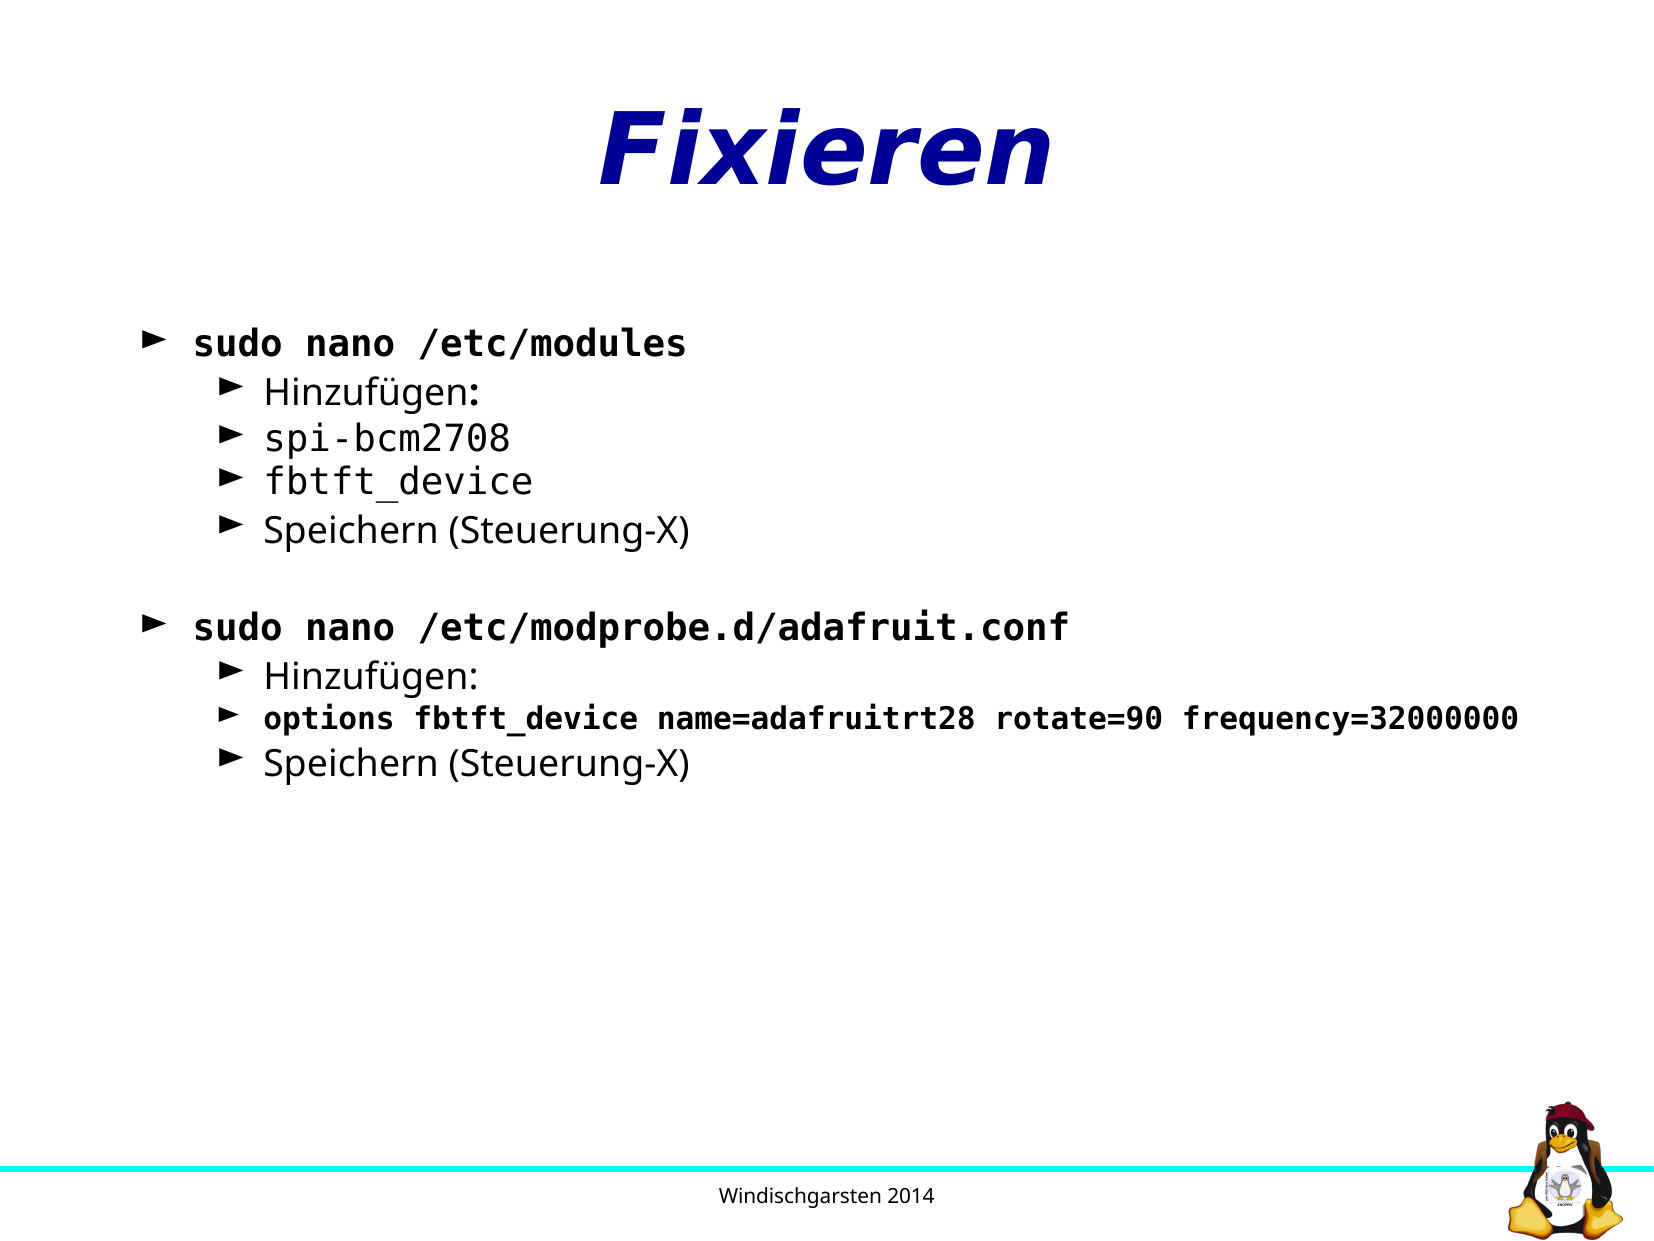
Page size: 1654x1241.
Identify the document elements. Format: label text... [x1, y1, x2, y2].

list sudo nano /etc/modules Hinzufügen: spi-bcm2708 fbtft_device Speichern (Steuerung-X) sudo nano /etc/modprobe.d/adafruit.conf Hinzufügen: options fbtft_device name=adafruitrt28 rotate=90 frequency=32000000 Speichern (Steuerung-X) [121, 322, 1561, 1132]
title Fixieren [121, 46, 1534, 254]
picture [1505, 1100, 1625, 1241]
